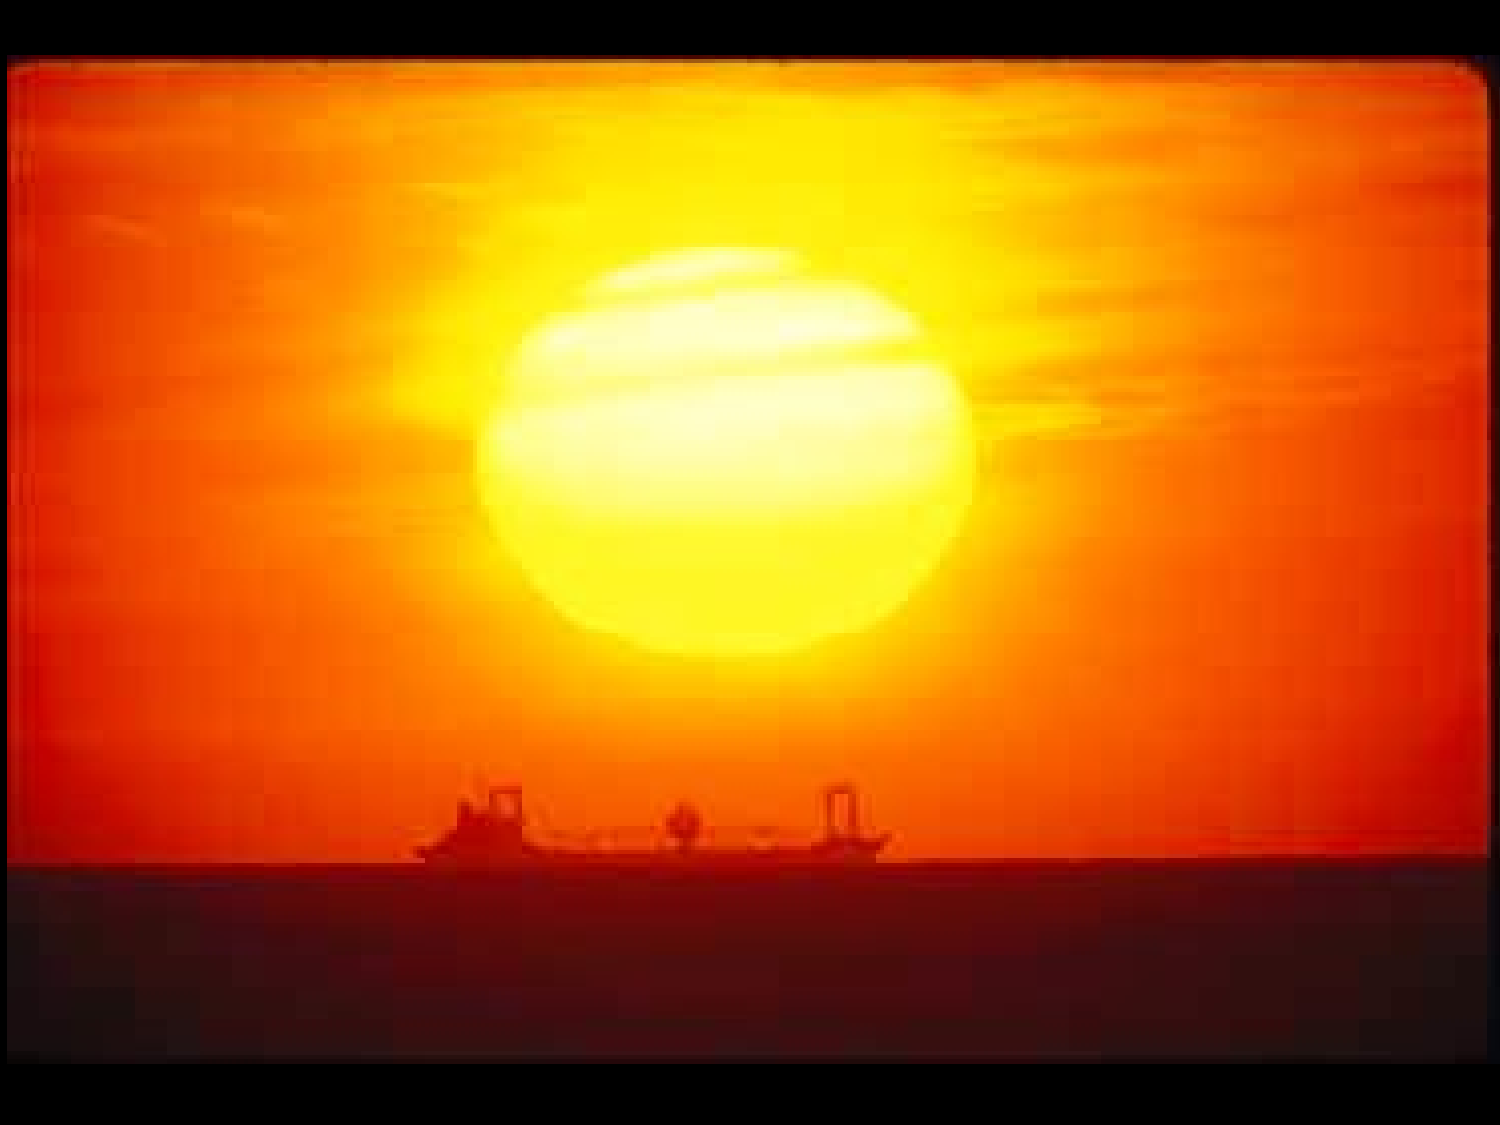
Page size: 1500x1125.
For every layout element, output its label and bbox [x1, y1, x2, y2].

picture [7, 55, 1500, 1064]
